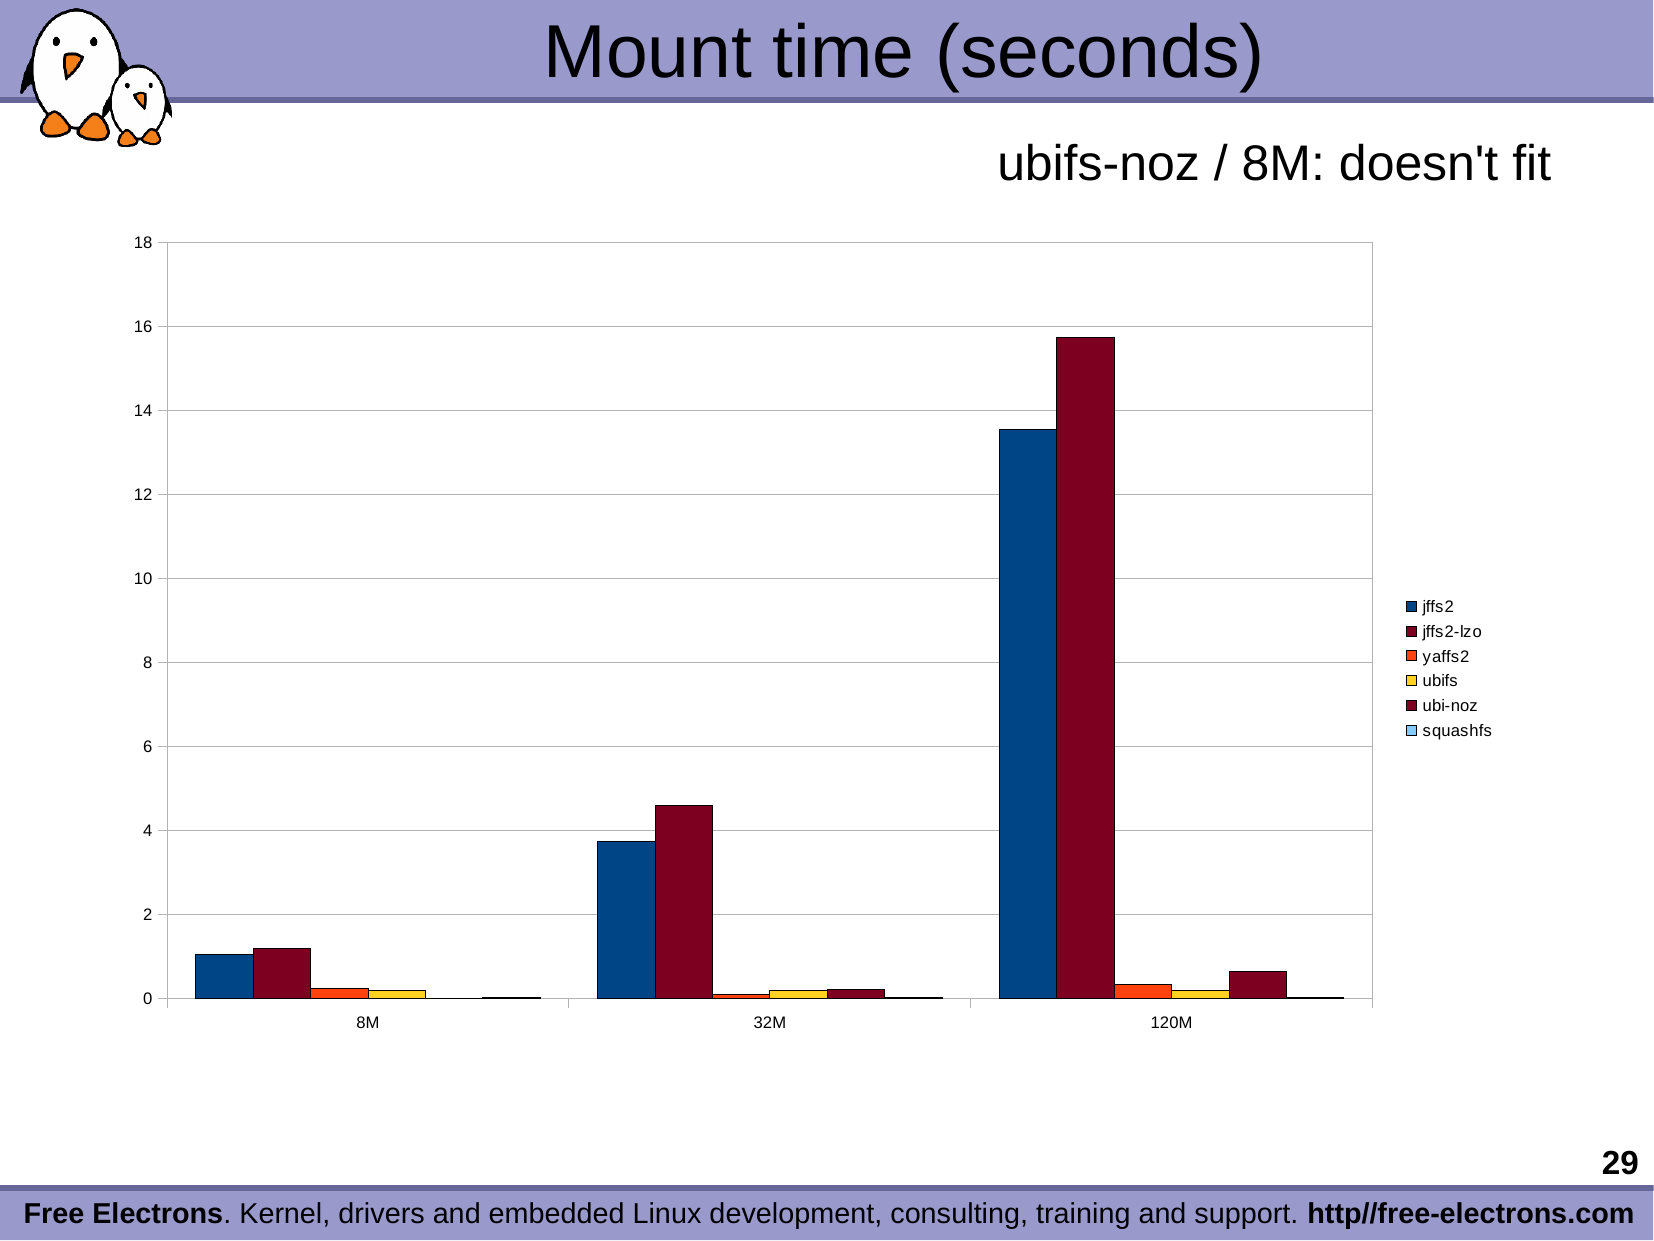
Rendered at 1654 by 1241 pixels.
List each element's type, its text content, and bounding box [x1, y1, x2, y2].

text_box ubifs-noz / 8M: doesn't fit [997, 135, 1553, 198]
title Mount time (seconds) [178, 4, 1631, 98]
picture [20, 8, 172, 147]
chart [105, 216, 1518, 1066]
